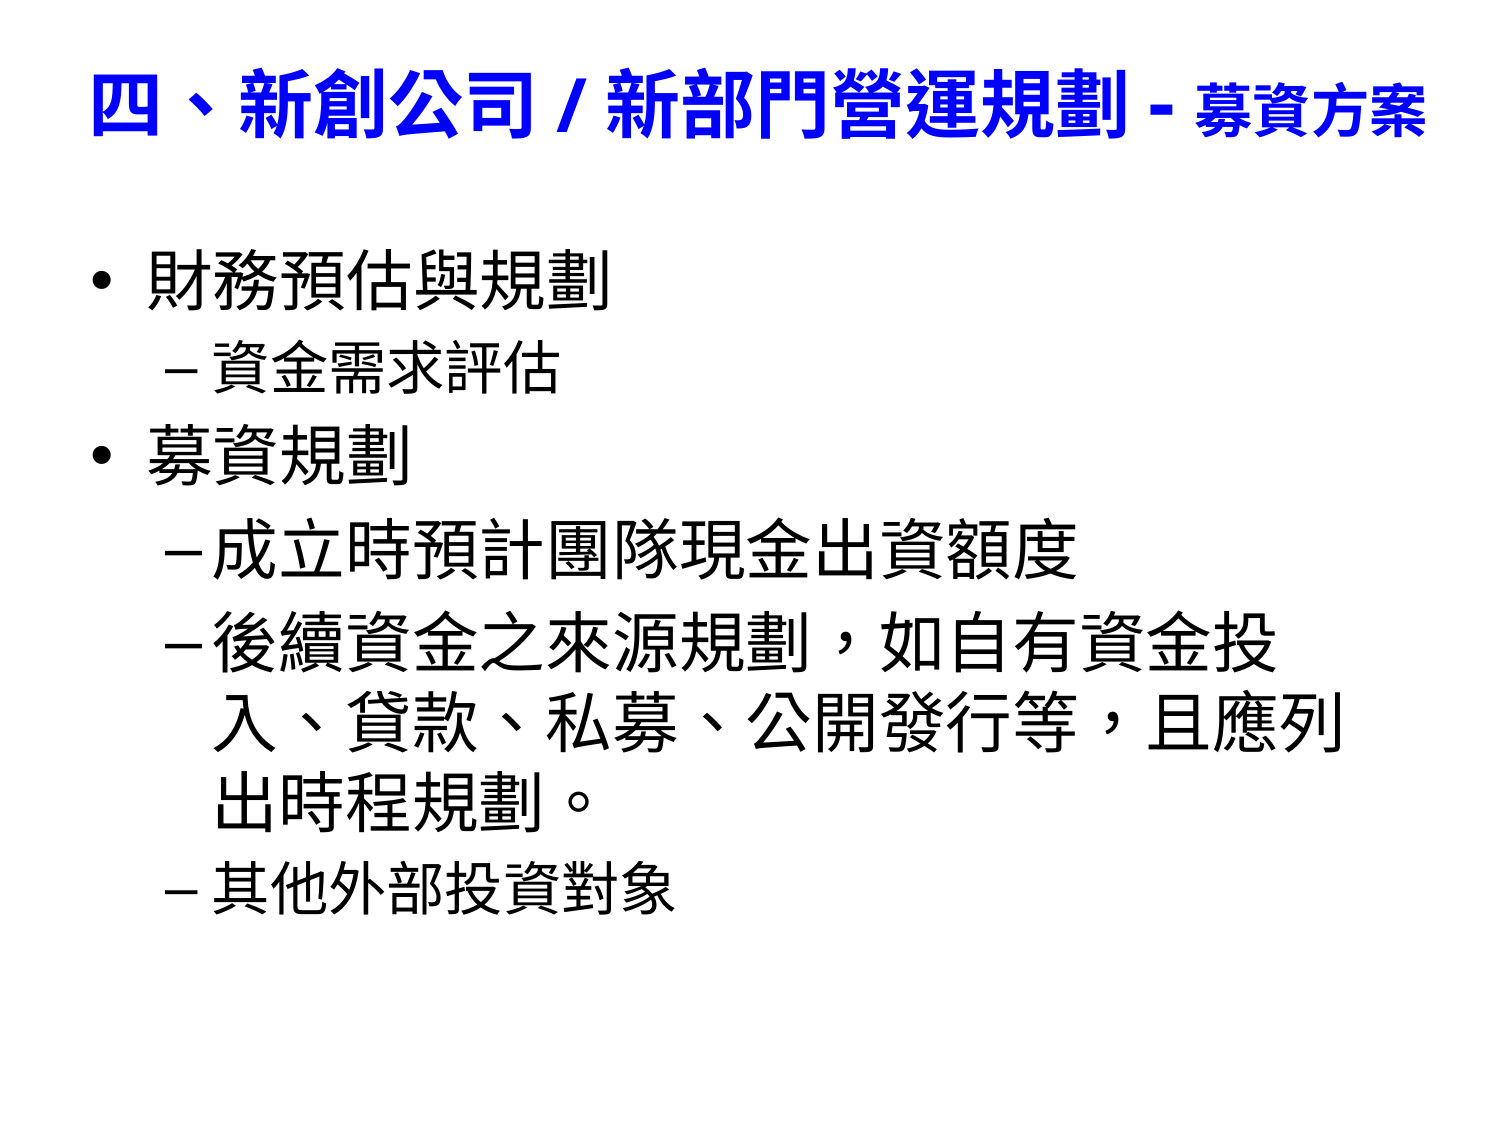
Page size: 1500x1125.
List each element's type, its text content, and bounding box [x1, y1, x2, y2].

list 財務預估與規劃 資金需求評估 募資規劃 成立時預計團隊現金出資額度 後續資金之來源規劃，如自有資金投入、貸款、私募、公開發行等，且應列出時程規劃。 其他外部投資對象 [75, 231, 1425, 1005]
title 四、新創公司/新部門營運規劃-募資方案 [57, 5, 1459, 193]
